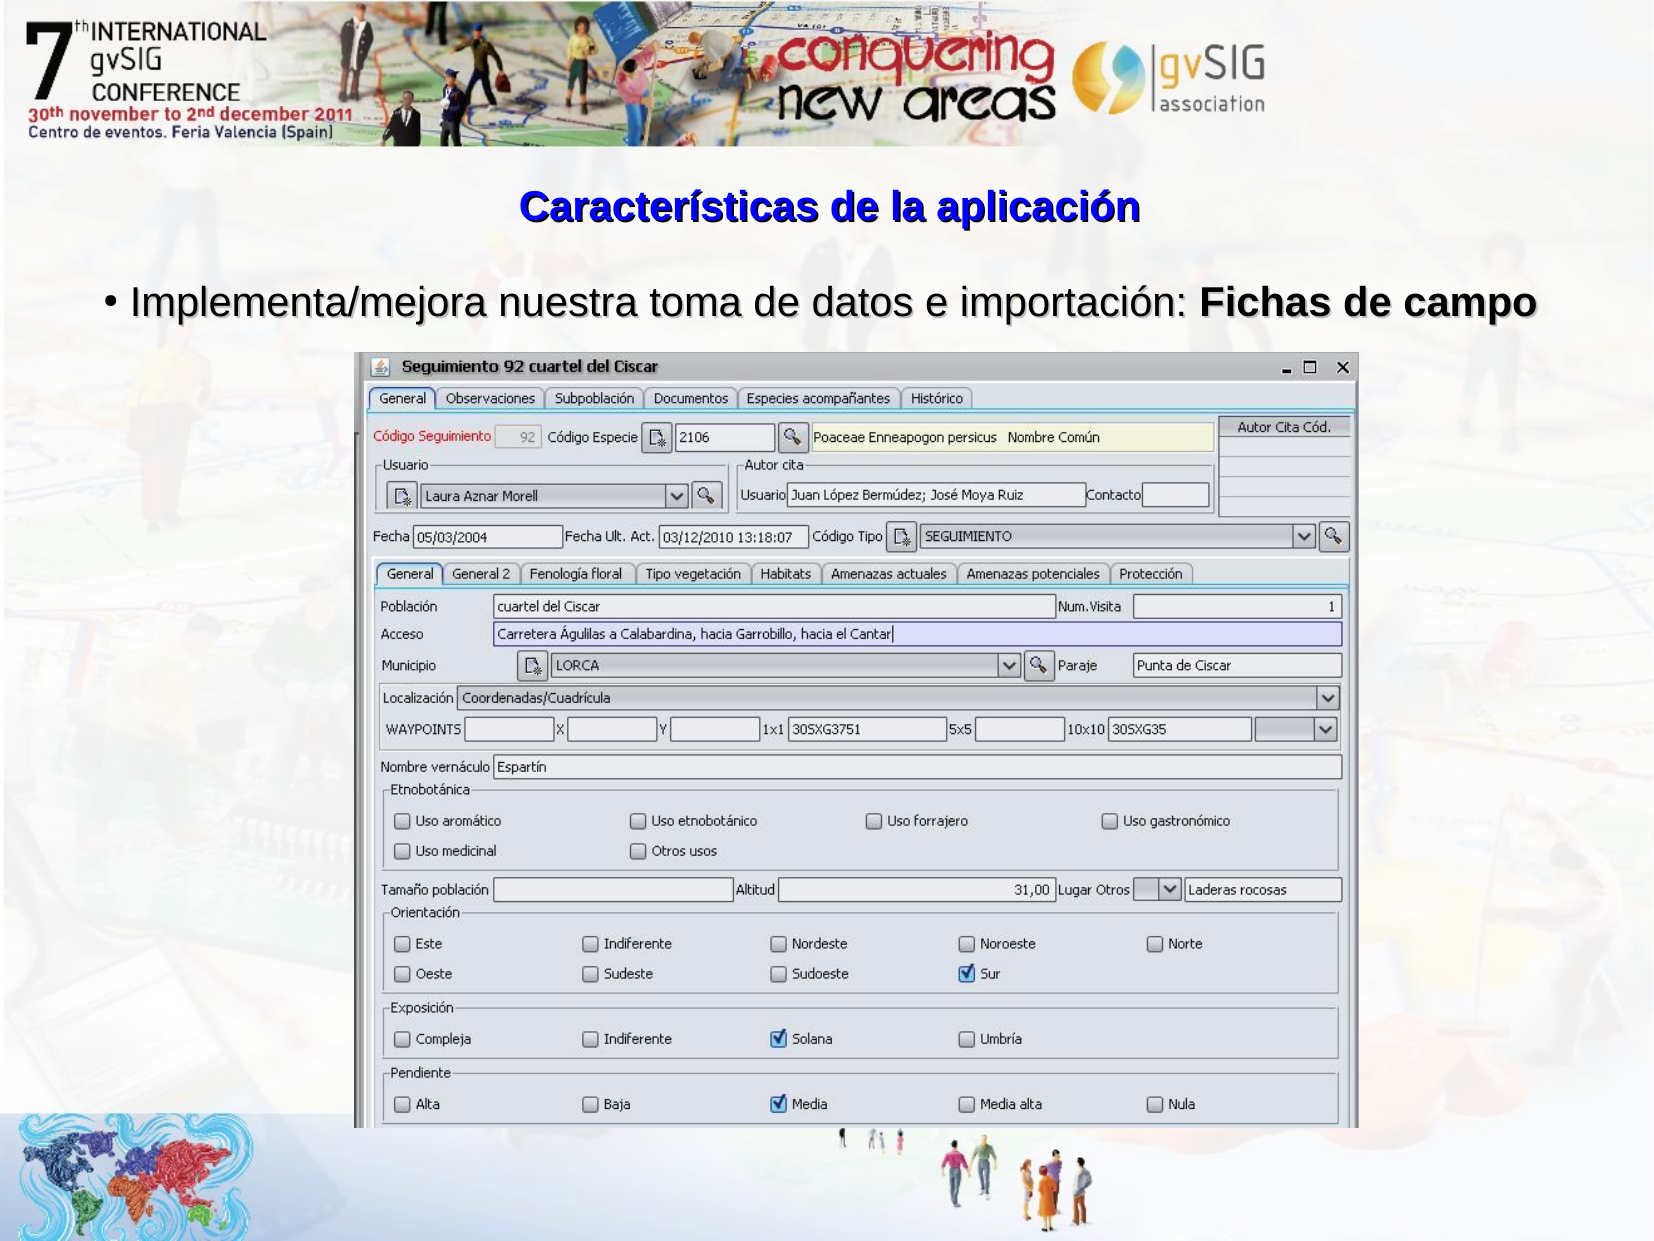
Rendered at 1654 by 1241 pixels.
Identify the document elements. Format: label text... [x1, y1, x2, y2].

picture [0, 0, 1654, 1241]
list Características de la aplicación [230, 183, 1359, 248]
text_box Implementa/mejora nuestra toma de datos e importación: Fichas de campo [88, 271, 1565, 335]
